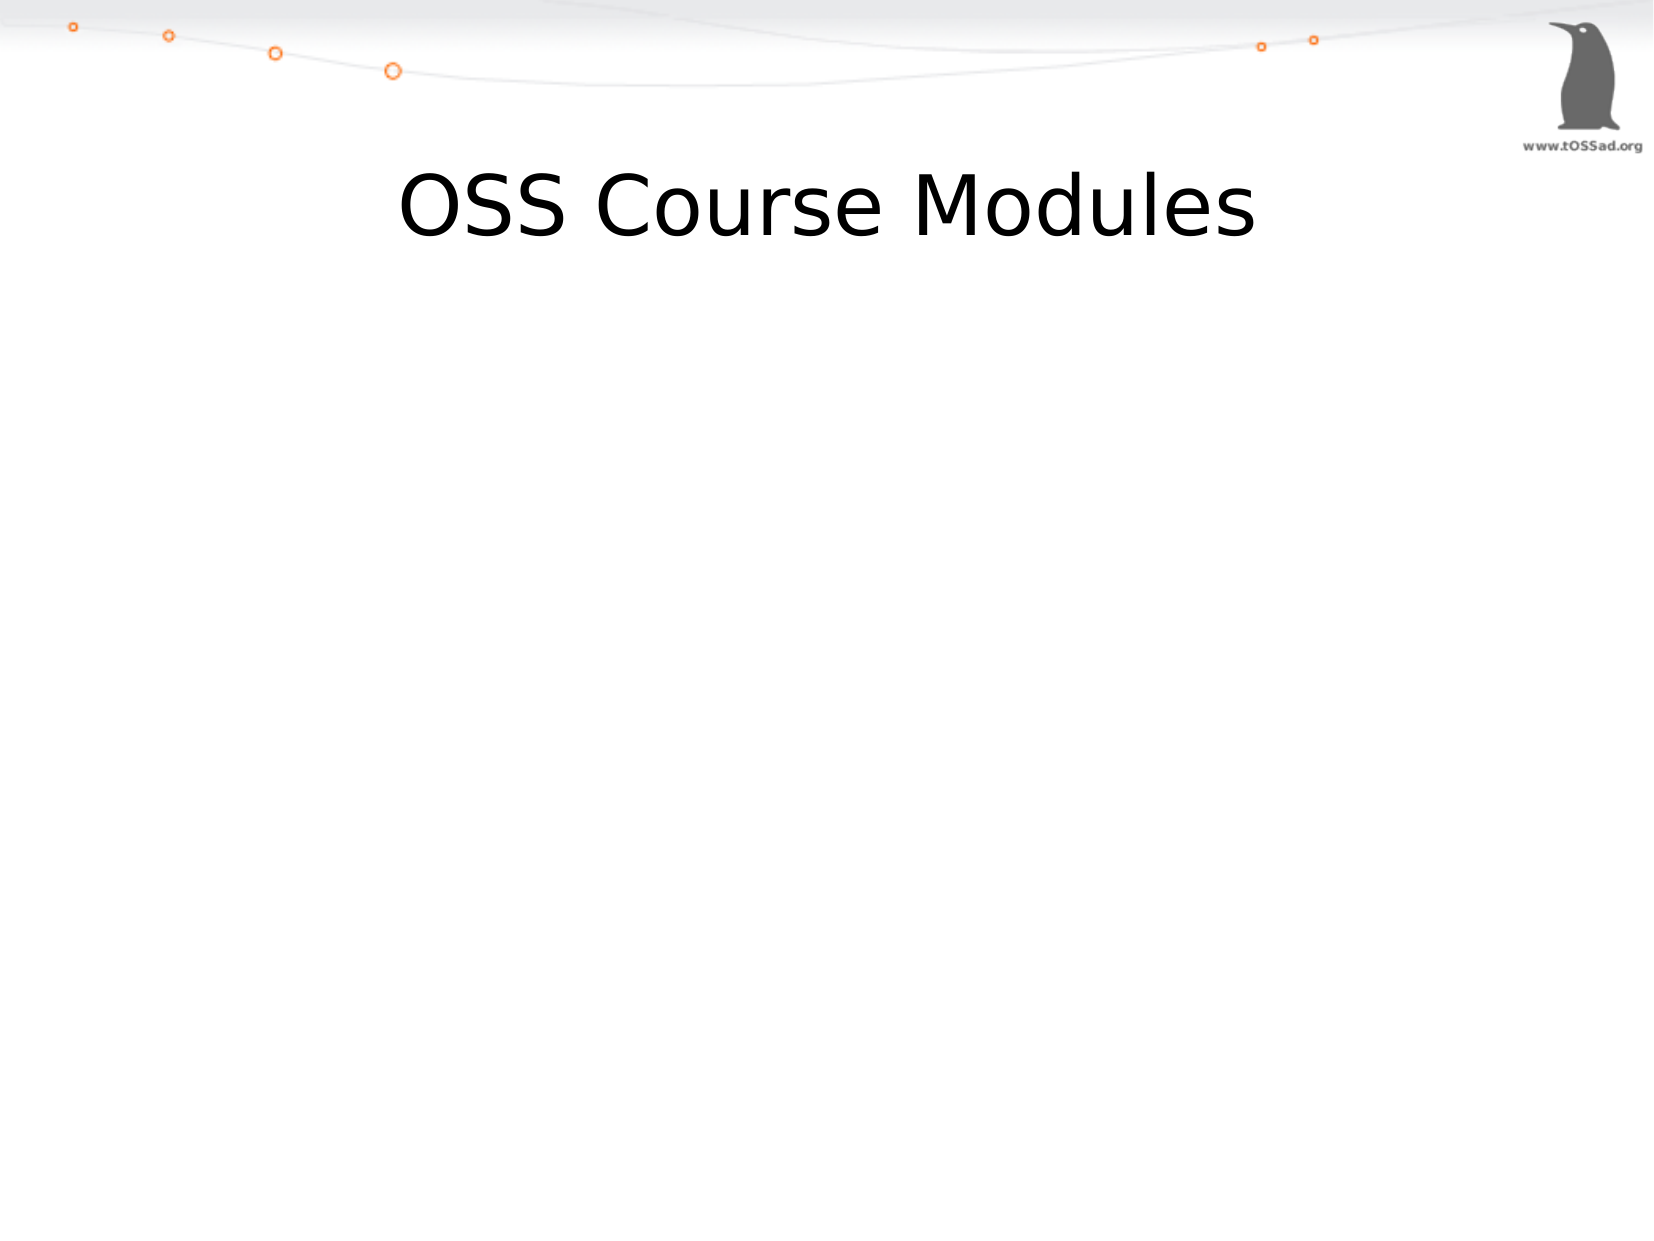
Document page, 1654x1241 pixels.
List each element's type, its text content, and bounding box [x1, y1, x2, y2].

title OSS Course Modules [121, 102, 1534, 311]
picture [0, 0, 1654, 157]
